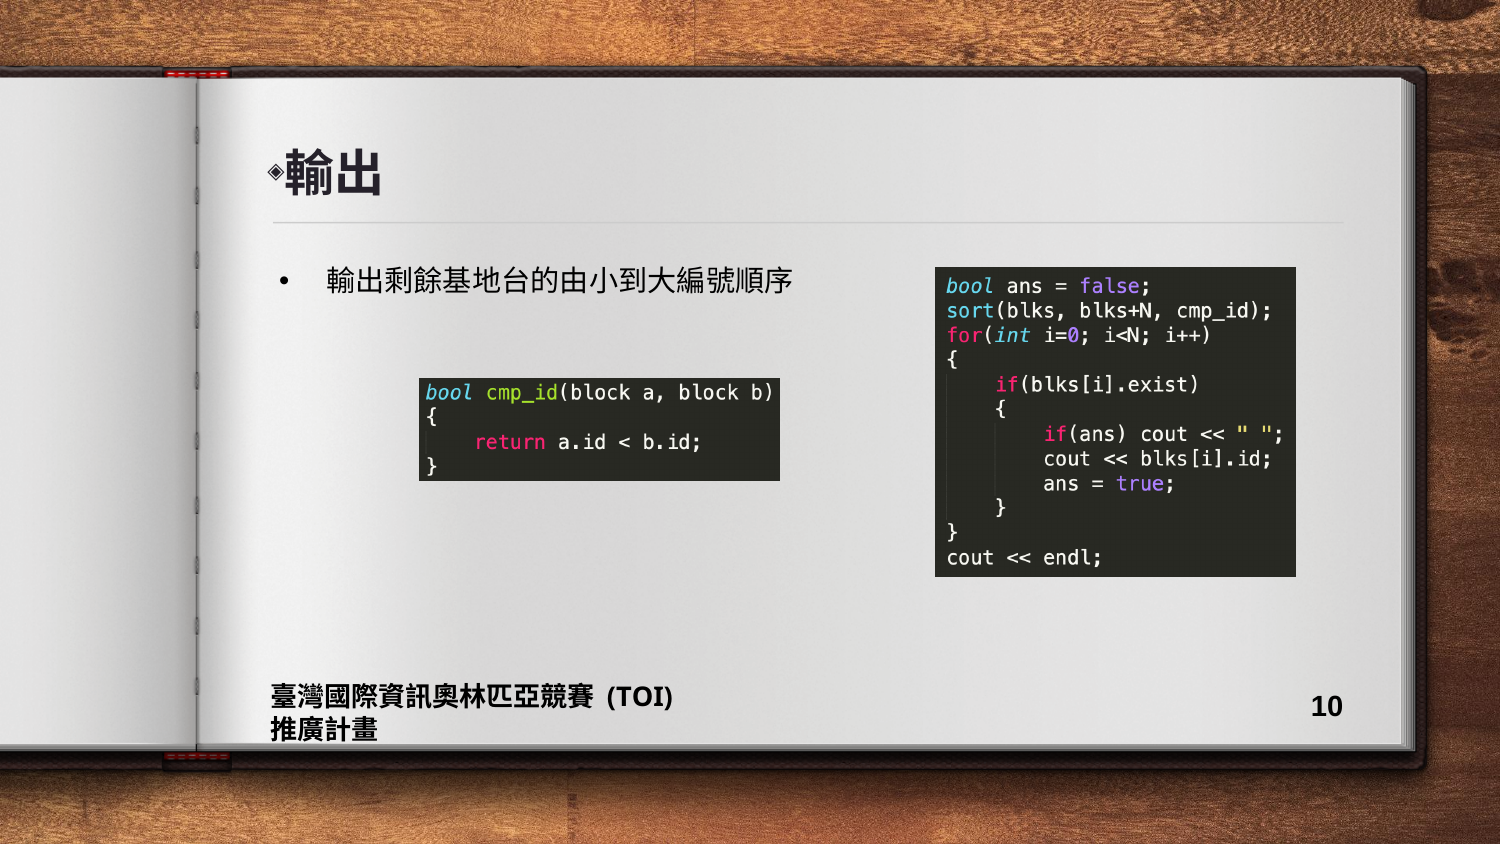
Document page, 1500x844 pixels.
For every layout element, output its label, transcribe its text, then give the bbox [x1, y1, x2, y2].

text_box 輸出 [252, 126, 746, 216]
text_box [1295, 672, 1386, 737]
text_box 輸出剩餘基地台的由小到大編號順序 [264, 255, 1341, 628]
picture [419, 378, 780, 481]
picture [935, 267, 1296, 577]
